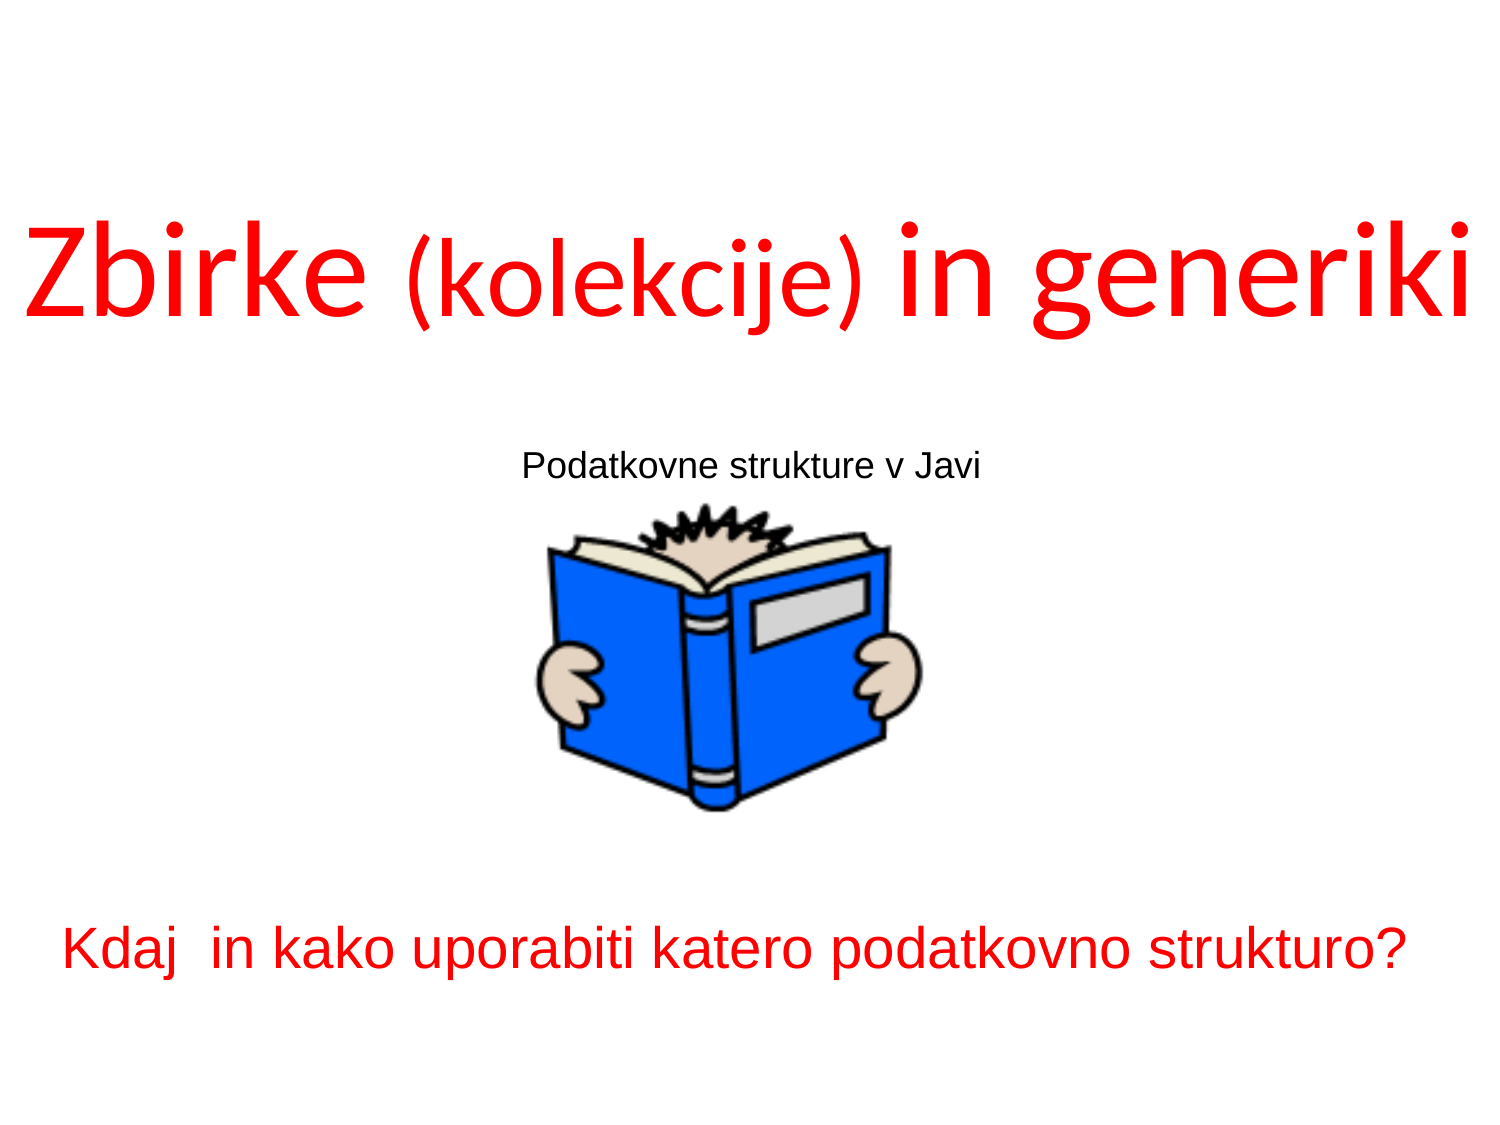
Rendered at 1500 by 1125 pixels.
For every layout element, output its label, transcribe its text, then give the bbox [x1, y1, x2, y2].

title Zbirke (kolekcije) in generiki [0, 88, 1500, 434]
text_box Podatkovne strukture v Javi [506, 433, 997, 494]
picture [468, 419, 926, 815]
text_box Kdaj in kako uporabiti katero podatkovno strukturo? [46, 902, 1442, 988]
